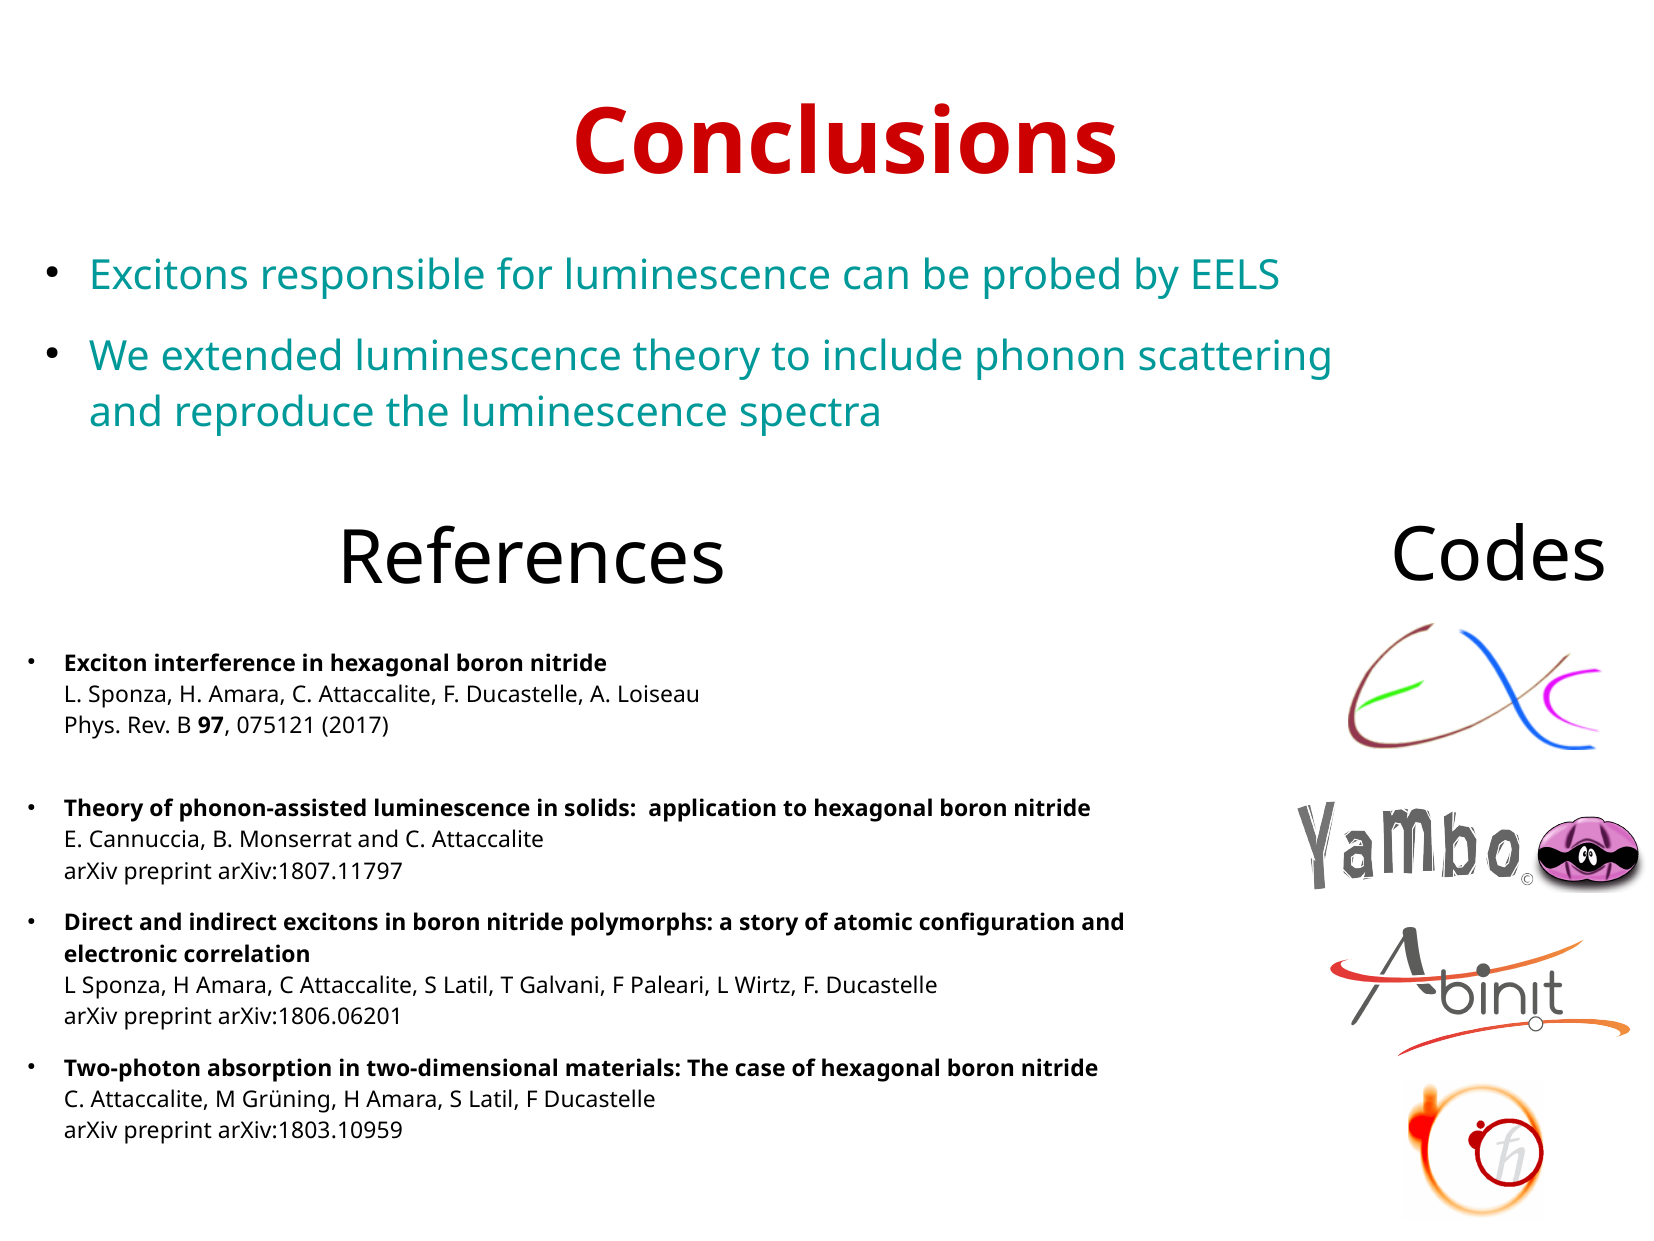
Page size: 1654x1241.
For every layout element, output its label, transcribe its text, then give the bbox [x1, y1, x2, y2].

picture [1320, 919, 1637, 1066]
text_box Excitons responsible for luminescence can be probed by EELS We extended luminescence theory to include phonon scattering and reproduce the luminescence spectra [30, 244, 1636, 440]
picture [1286, 794, 1647, 893]
text_box Conclusions [560, 57, 1131, 219]
title References [52, 491, 1036, 605]
picture [1348, 623, 1602, 751]
picture [1403, 1079, 1544, 1220]
title Codes [1304, 488, 1654, 602]
list Exciton interference in hexagonal boron nitride L. Sponza, H. Amara, C. Attaccalite, F. Ducastelle, A. Loiseau Phys. Rev. B 97, 075121 (2017) Theory of phonon-assisted luminescence in solids: application to hexagonal boron nitride E. Cannuccia, B. Monserrat and C. Attaccalite arXiv preprint arXiv:1807.11797 Direct and indirect excitons in boron nitride polymorphs: a story of atomic configuration and electronic correlation L Sponza, H Amara, C Attaccalite, S Latil, T Galvani, F Paleari, L Wirtz, F. Ducastelle arXiv preprint arXiv:1806.06201 Two-photon absorption in two-dimensional materials: The case of hexagonal boron nitride C. Attaccalite, M Grüning, H Amara, S Latil, F Ducastelle arXiv preprint arXiv:1803.10959 [15, 575, 1216, 1146]
